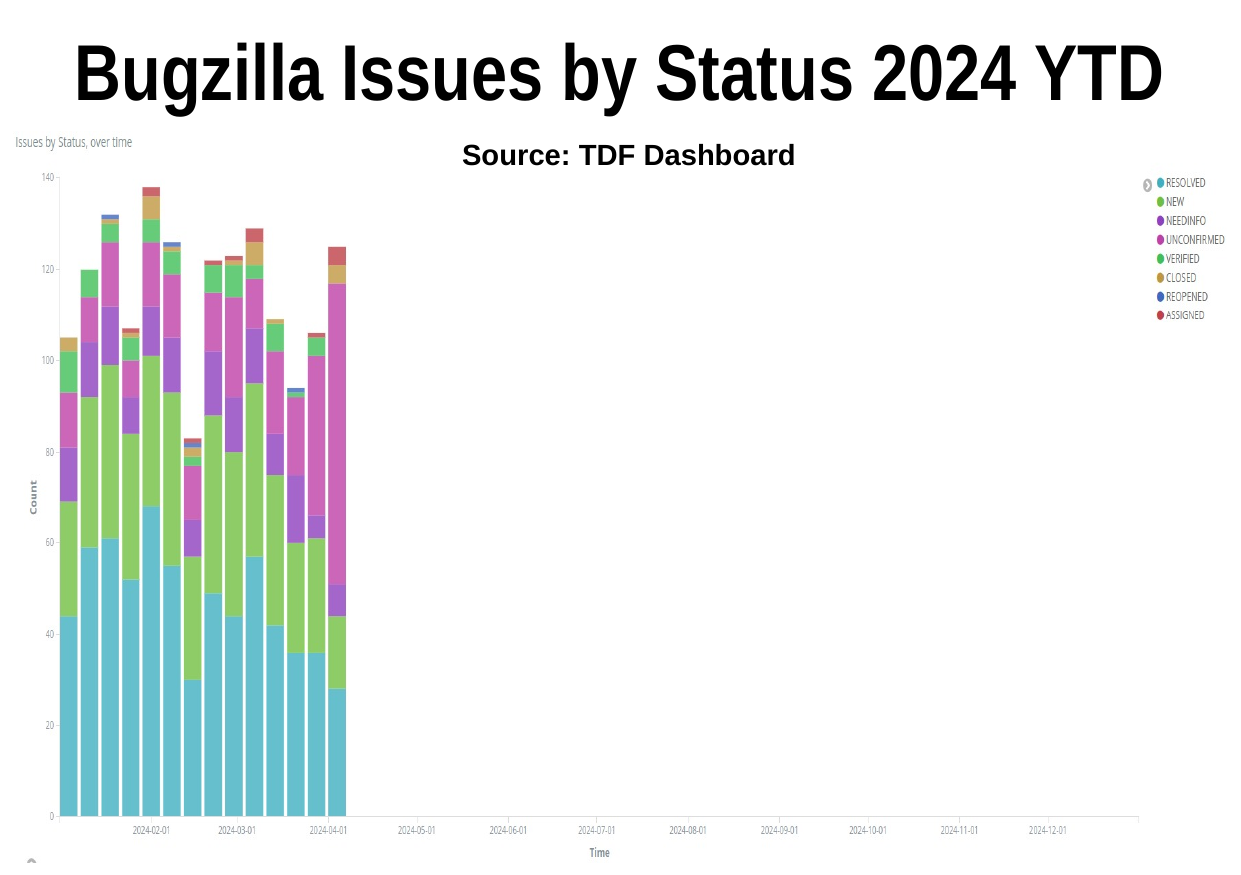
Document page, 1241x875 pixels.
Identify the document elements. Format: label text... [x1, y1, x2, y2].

picture [13, 132, 1229, 863]
title Bugzilla Issues by Status 2024 YTD [11, 12, 1229, 132]
text_box Source: TDF Dashboard [447, 131, 812, 185]
